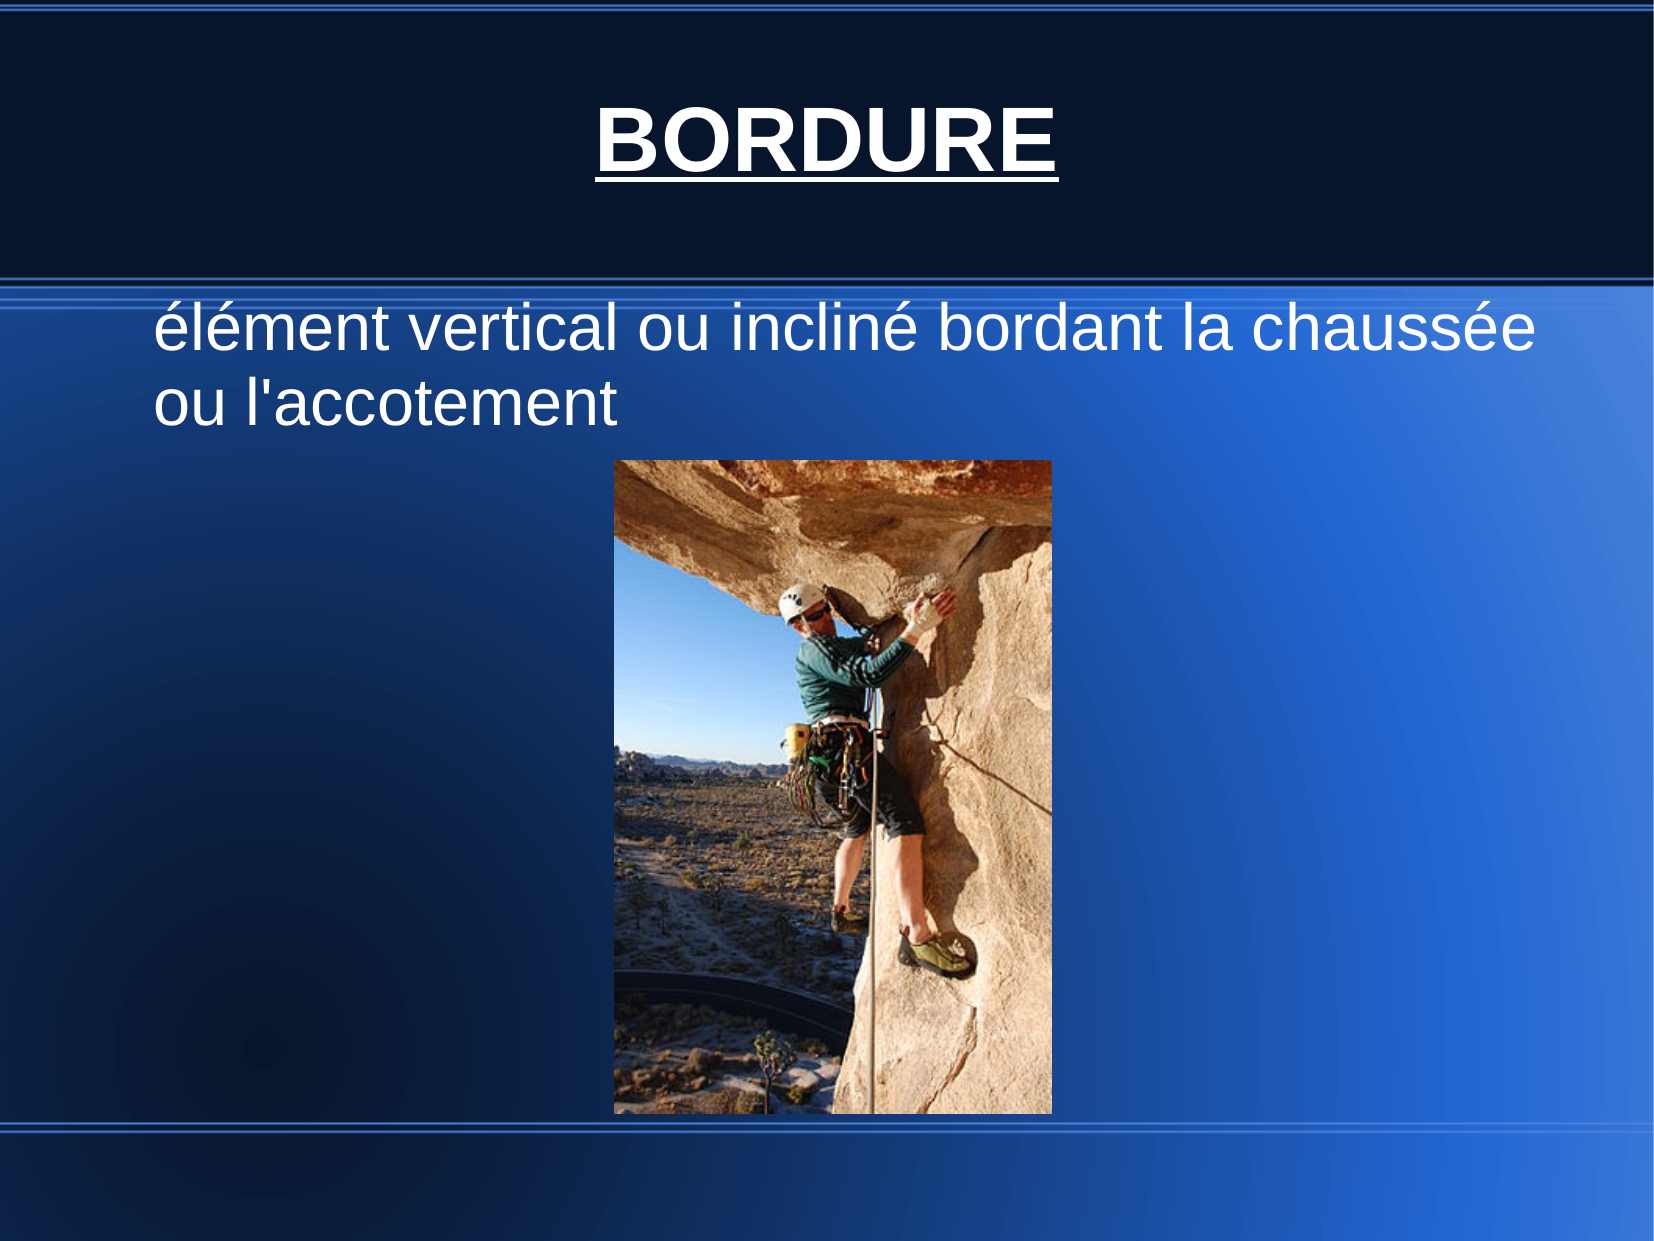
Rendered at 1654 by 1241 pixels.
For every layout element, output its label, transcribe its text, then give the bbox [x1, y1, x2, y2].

picture [0, 0, 1654, 1241]
list élément vertical ou incliné bordant la chaussée ou l'accotement [82, 290, 1571, 1109]
title BORDURE [59, 61, 1595, 219]
